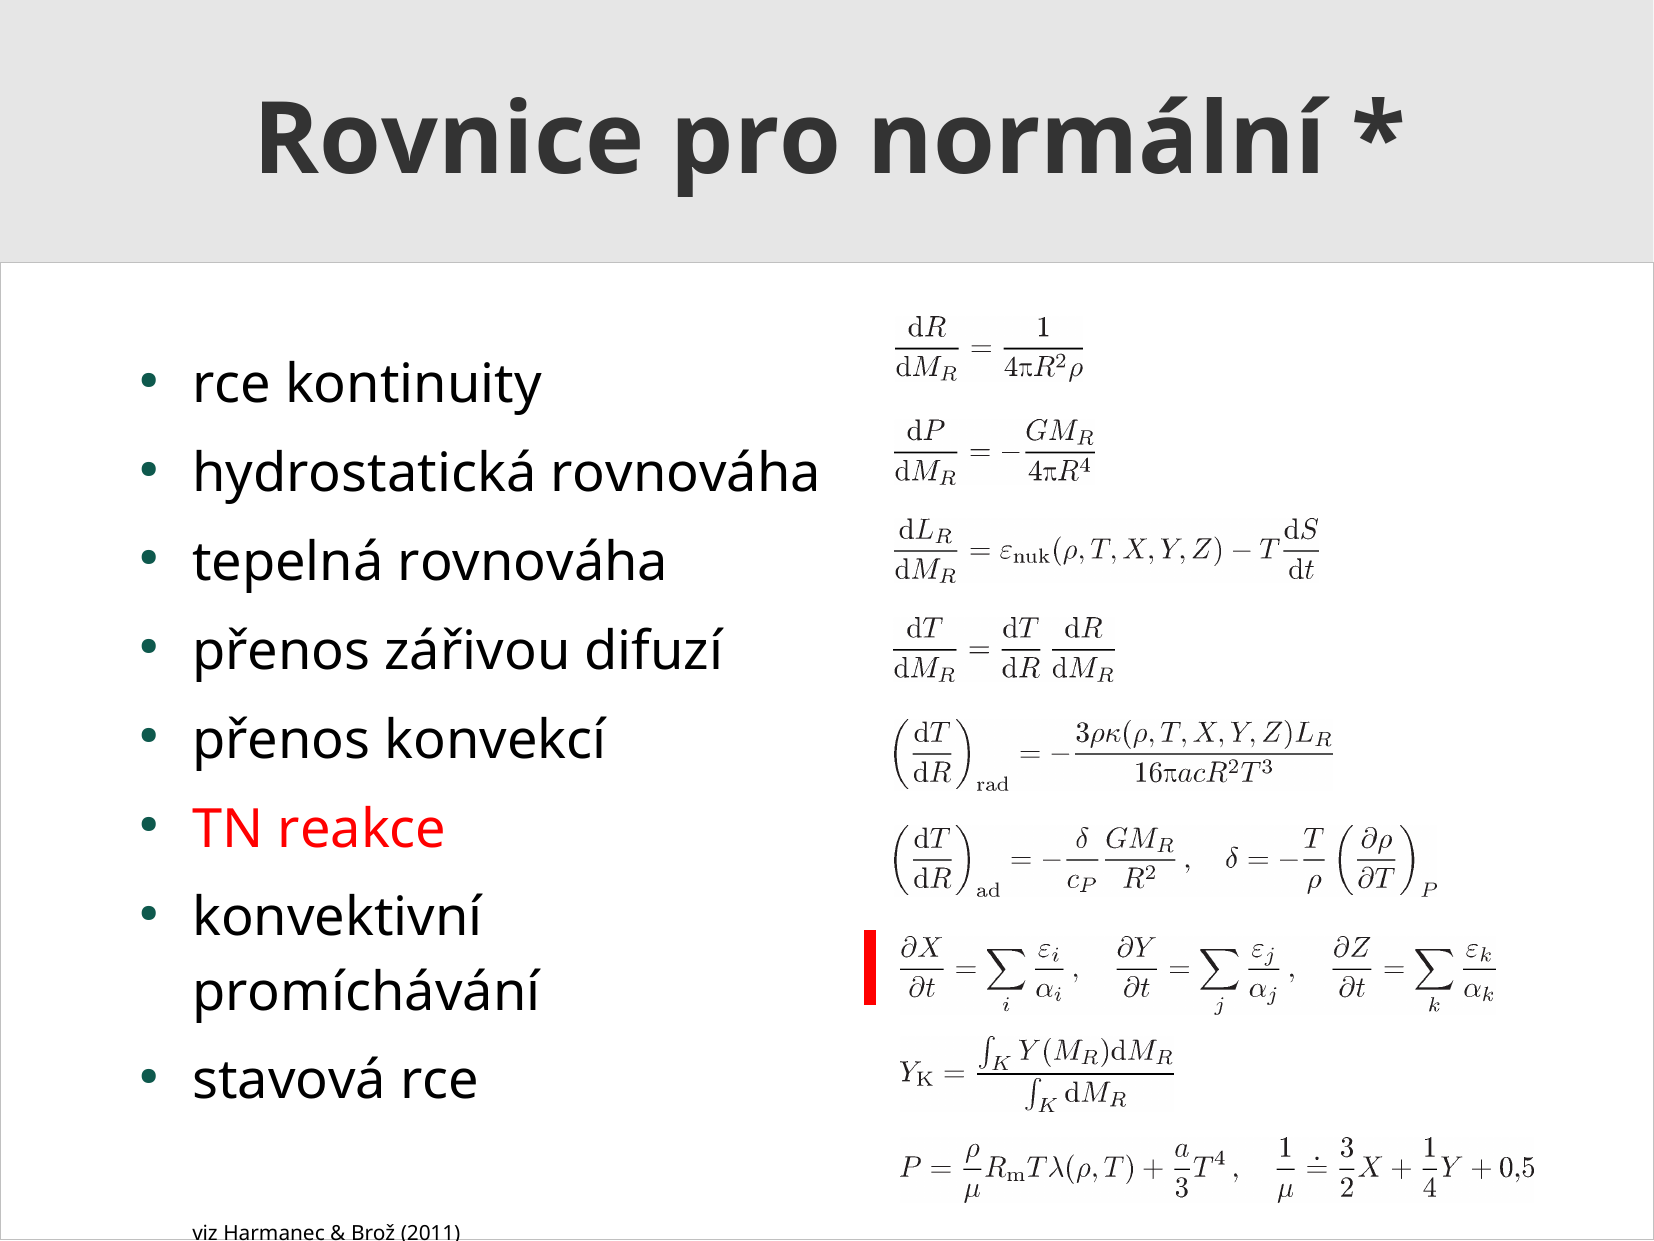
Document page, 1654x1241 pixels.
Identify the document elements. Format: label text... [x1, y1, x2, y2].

picture [894, 518, 1319, 583]
picture [894, 419, 1095, 485]
picture [894, 719, 1333, 791]
picture [900, 1137, 1534, 1203]
picture [895, 316, 1083, 382]
picture [900, 1036, 1174, 1112]
picture [894, 825, 1437, 897]
picture [900, 936, 1496, 1015]
picture [893, 617, 1115, 682]
list rce kontinuity hydrostatická rovnováha tepelná rovnováha přenos zářivou difuzí přenos konvekcí TN reakce konvektivní promíchávání stavová rce viz Harmanec & Brož (2011) [121, 344, 841, 1184]
title Rovnice pro normální * [124, 31, 1537, 239]
